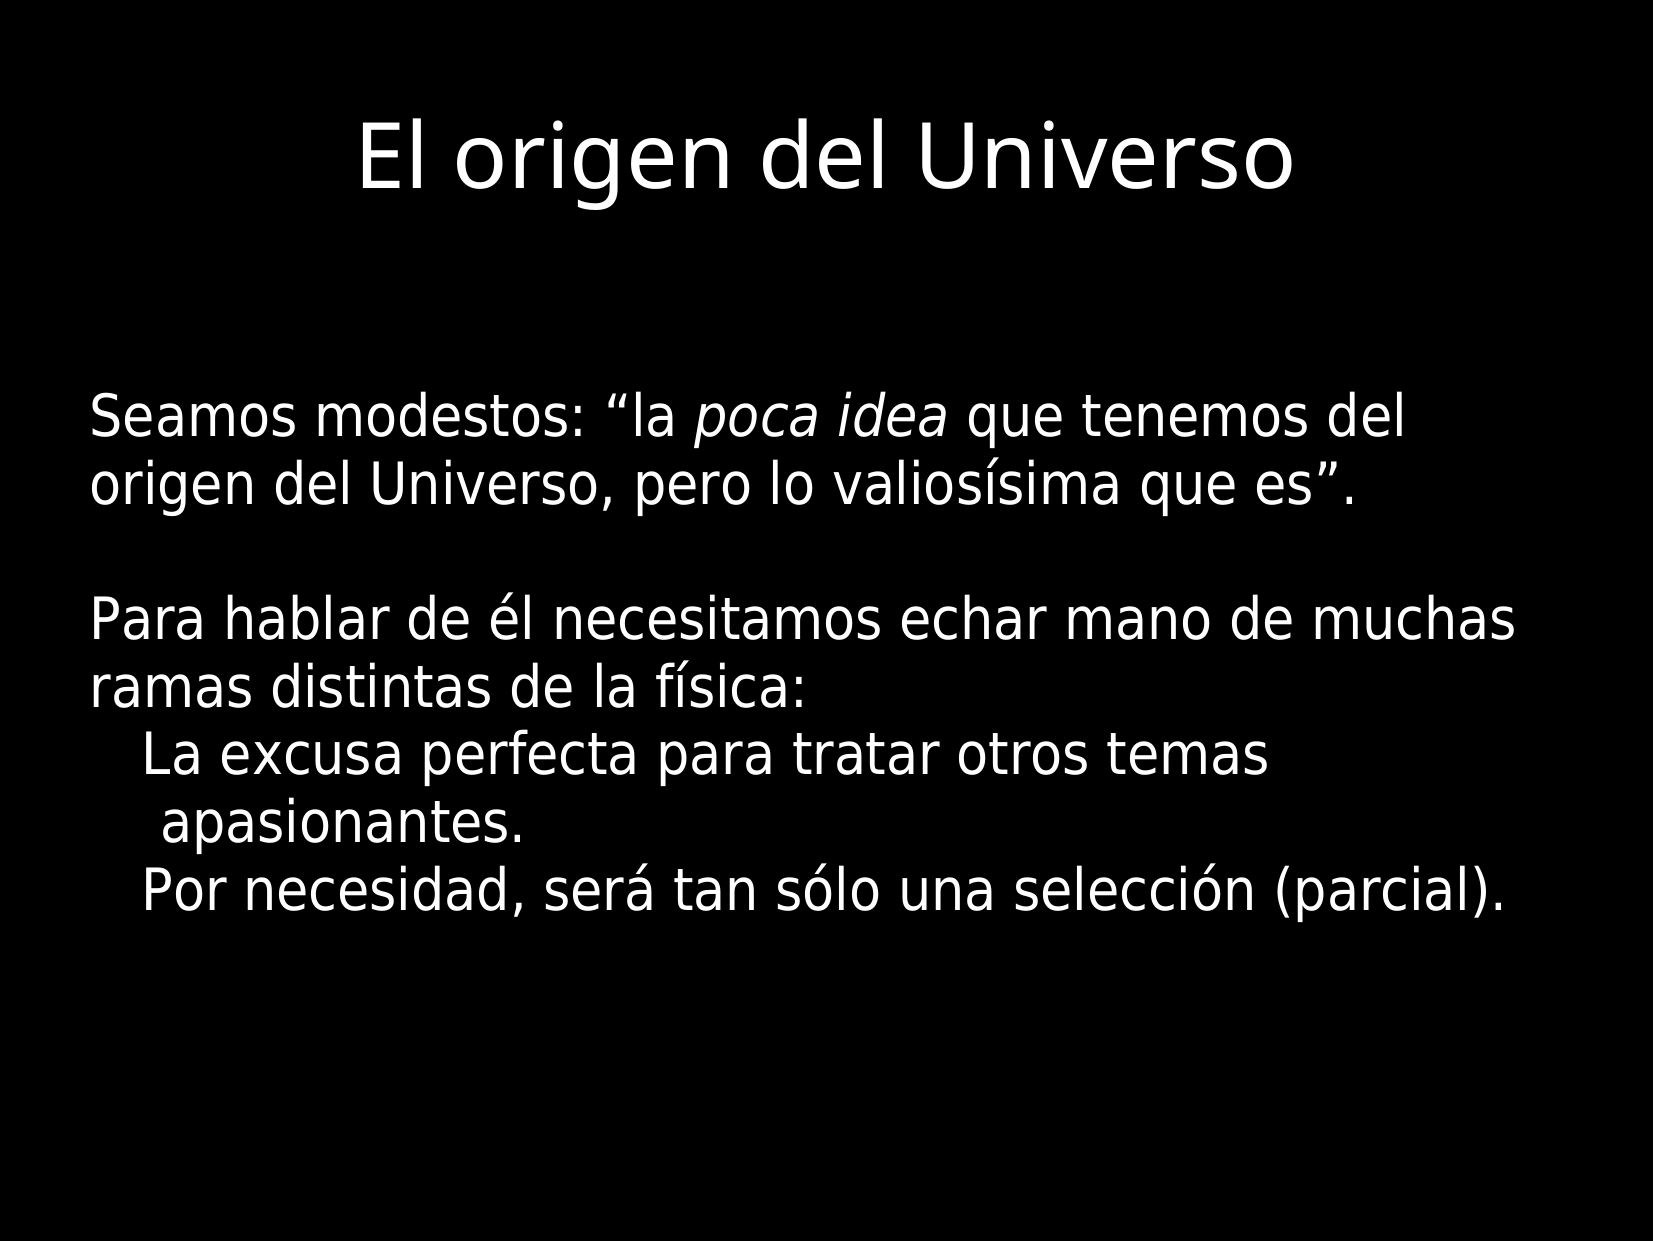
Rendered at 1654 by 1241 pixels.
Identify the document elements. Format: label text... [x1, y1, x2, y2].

title El origen del Universo [82, 49, 1571, 257]
text_box Seamos modestos: “la poca idea que tenemos del origen del Universo, pero lo valiosísima que es”. Para hablar de él necesitamos echar mano de muchas ramas distintas de la física: La excusa perfecta para tratar otros temas apasionantes. Por necesidad, será tan sólo una selección (parcial). [75, 375, 1576, 932]
